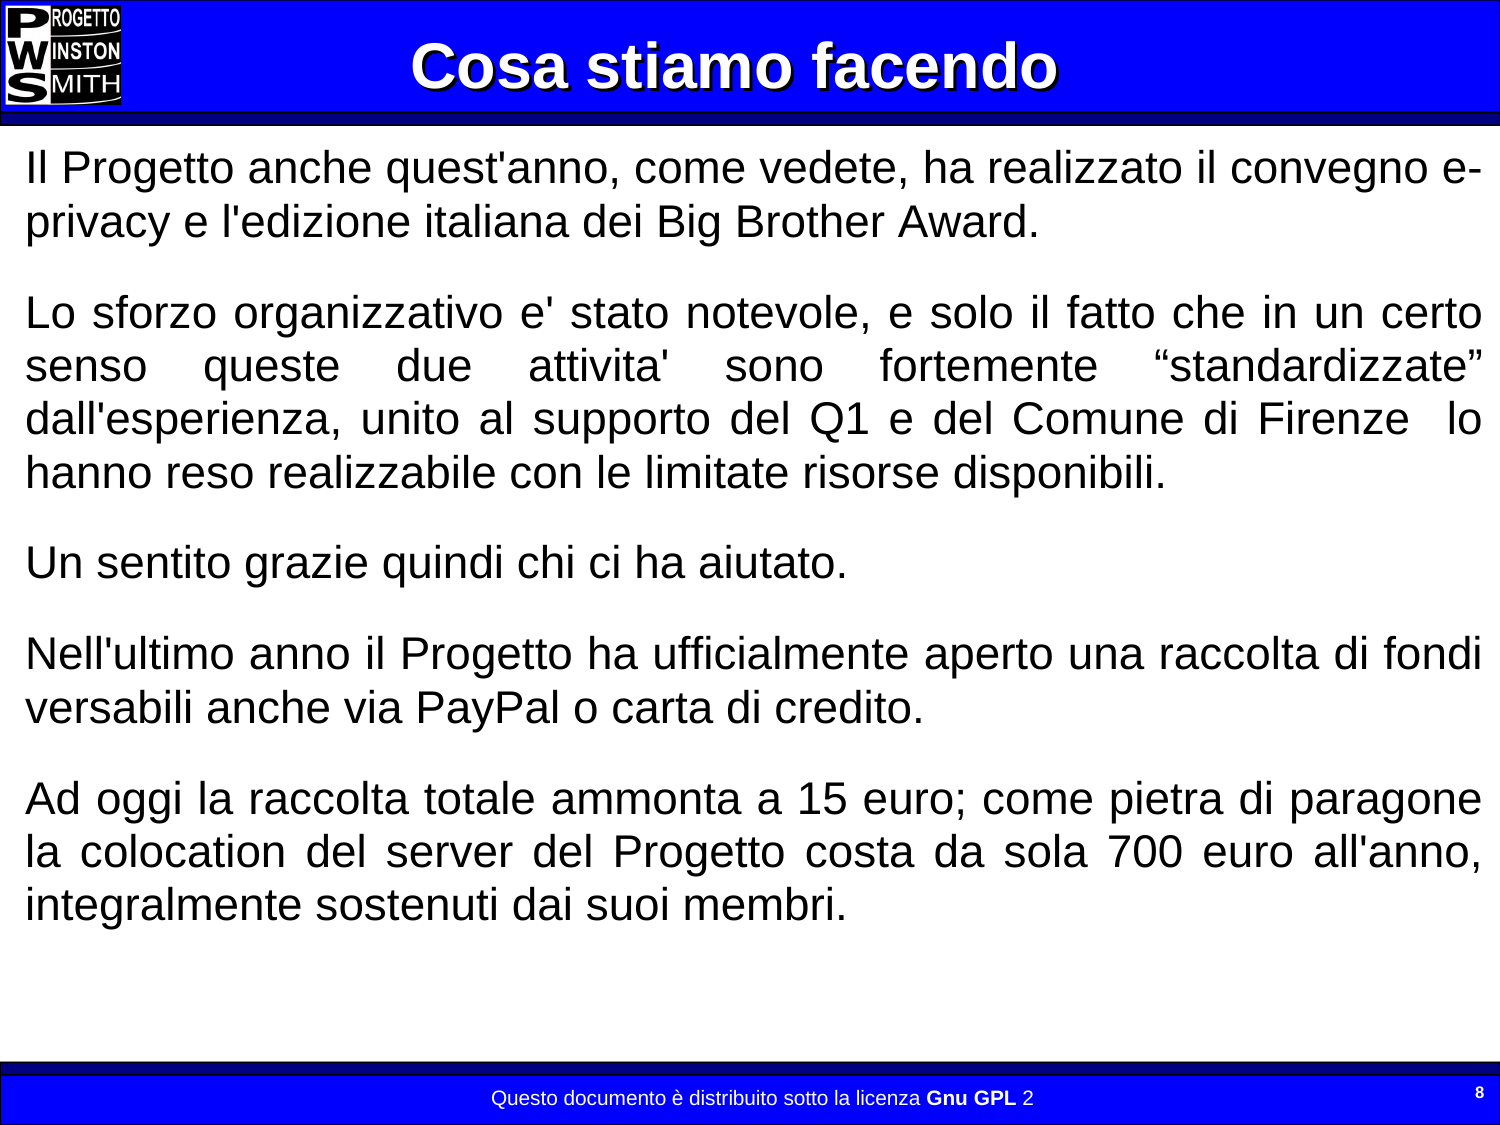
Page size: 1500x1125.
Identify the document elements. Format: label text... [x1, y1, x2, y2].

picture [5, 5, 121, 105]
text_box Il Progetto anche quest'anno, come vedete, ha realizzato il convegno e-privacy e l'edizione italiana dei Big Brother Award. Lo sforzo organizzativo e' stato notevole, e solo il fatto che in un certo senso queste due attivita' sono fortemente “standardizzate” dall'esperienza, unito al supporto del Q1 e del Comune di Firenze lo hanno reso realizzabile con le limitate risorse disponibili. Un sentito grazie quindi chi ci ha aiutato. Nell'ultimo anno il Progetto ha ufficialmente aperto una raccolta di fondi versabili anche via PayPal o carta di credito. Ad oggi la raccolta totale ammonta a 15 euro; come pietra di paragone la colocation del server del Progetto costa da sola 700 euro all'anno, integralmente sostenuti dai suoi membri. [9, 132, 1500, 939]
text_box Cosa stiamo facendo [177, 18, 1293, 110]
